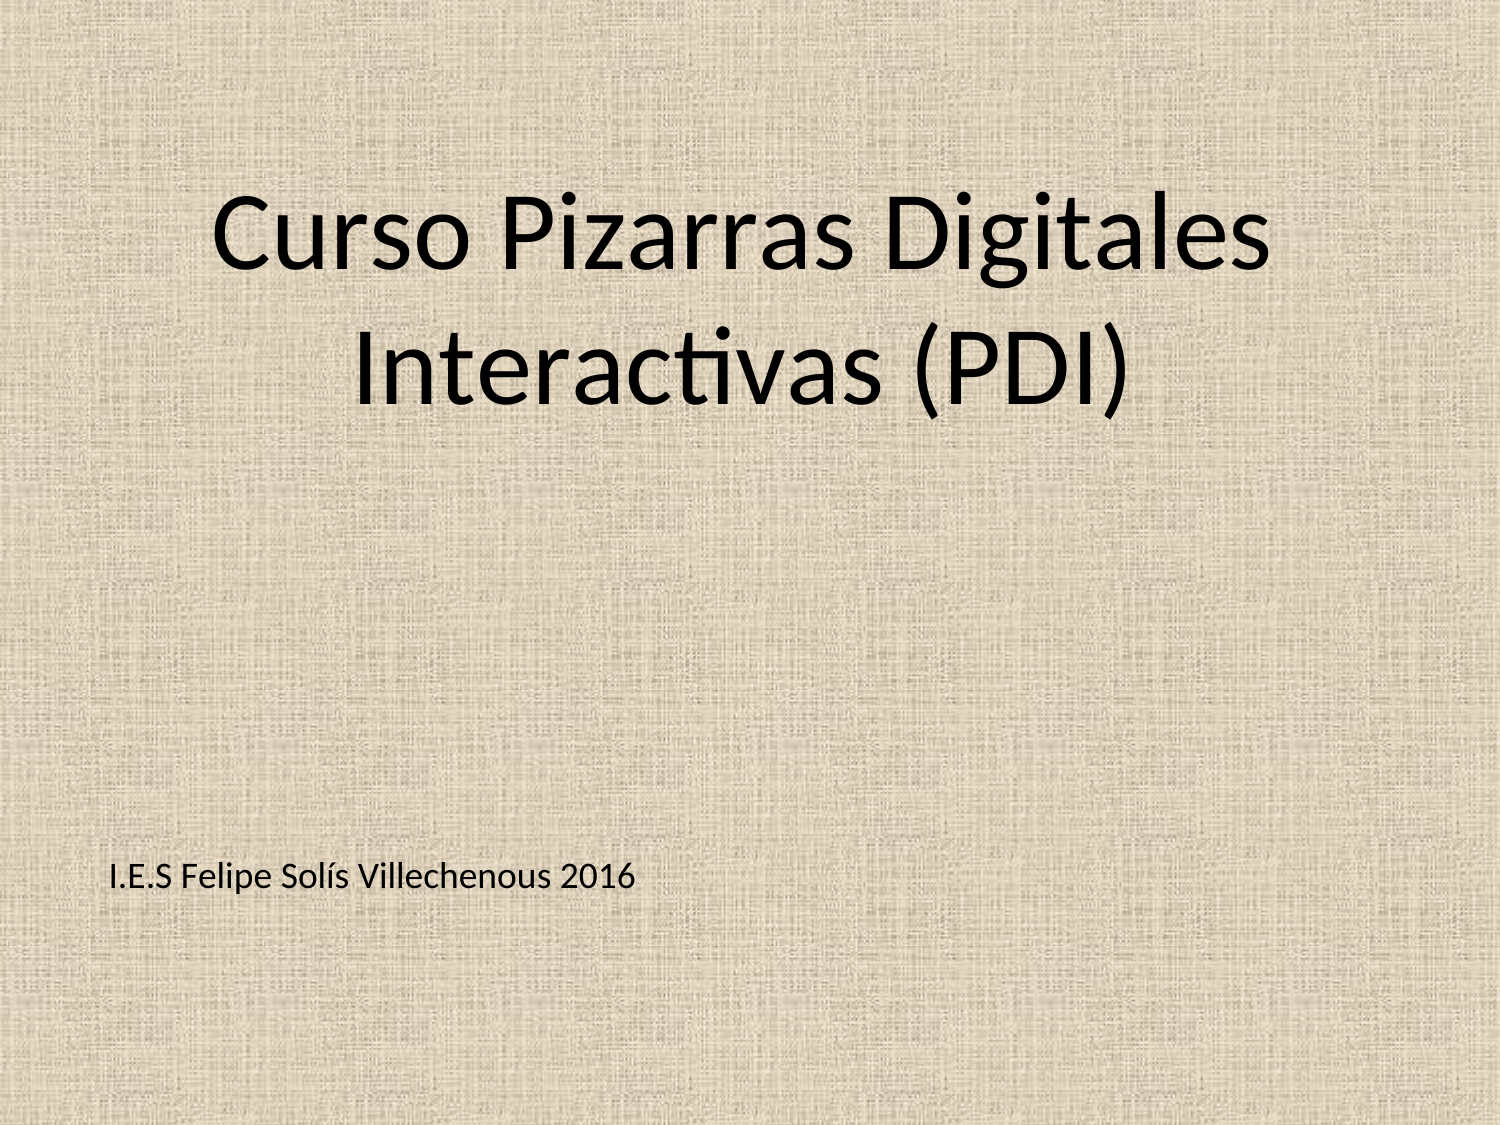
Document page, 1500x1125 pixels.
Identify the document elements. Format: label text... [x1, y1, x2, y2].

text_box I.E.S Felipe Solís Villechenous 2016 [93, 843, 856, 905]
picture [0, 0, 1500, 1125]
title Curso Pizarras Digitales Interactivas (PDI) [105, 82, 1381, 903]
